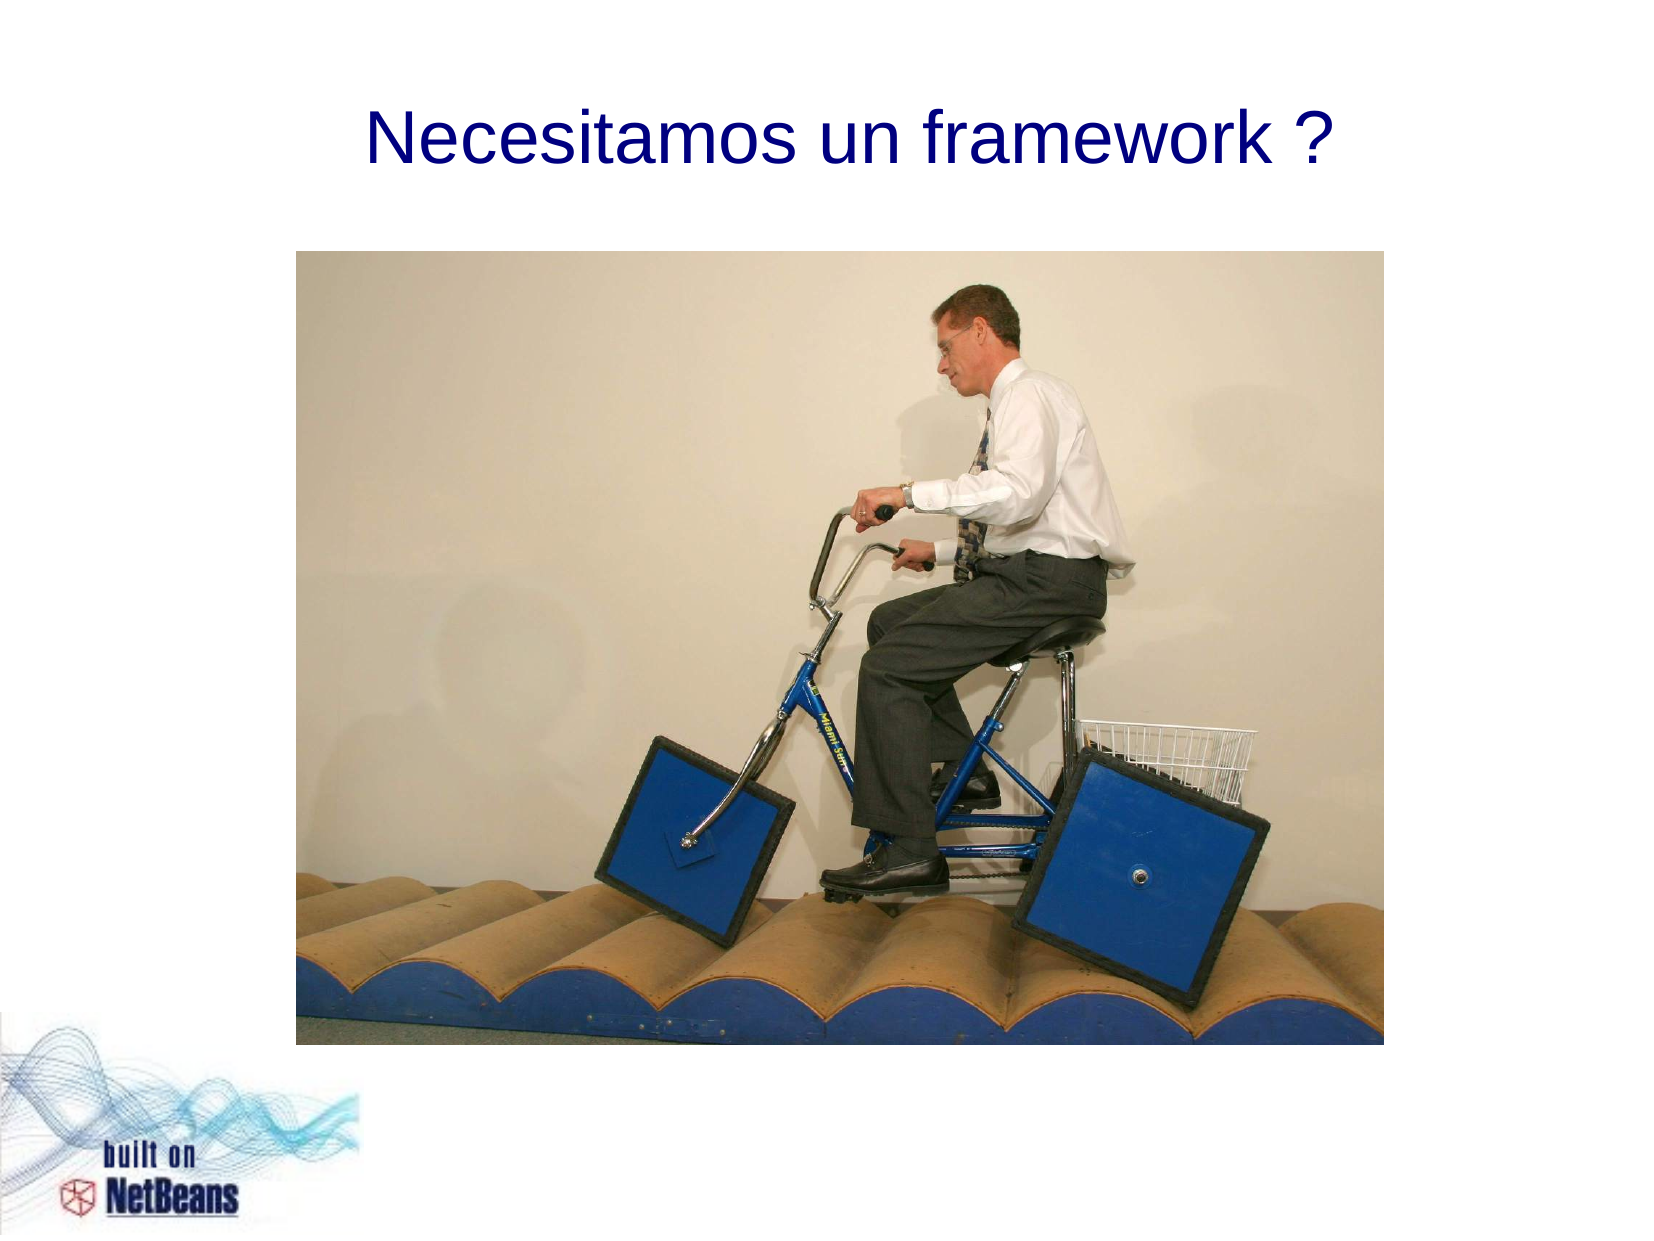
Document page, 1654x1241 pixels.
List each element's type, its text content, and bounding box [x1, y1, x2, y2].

picture [0, 251, 1384, 1235]
title Necesitamos un framework ? [106, 72, 1595, 202]
